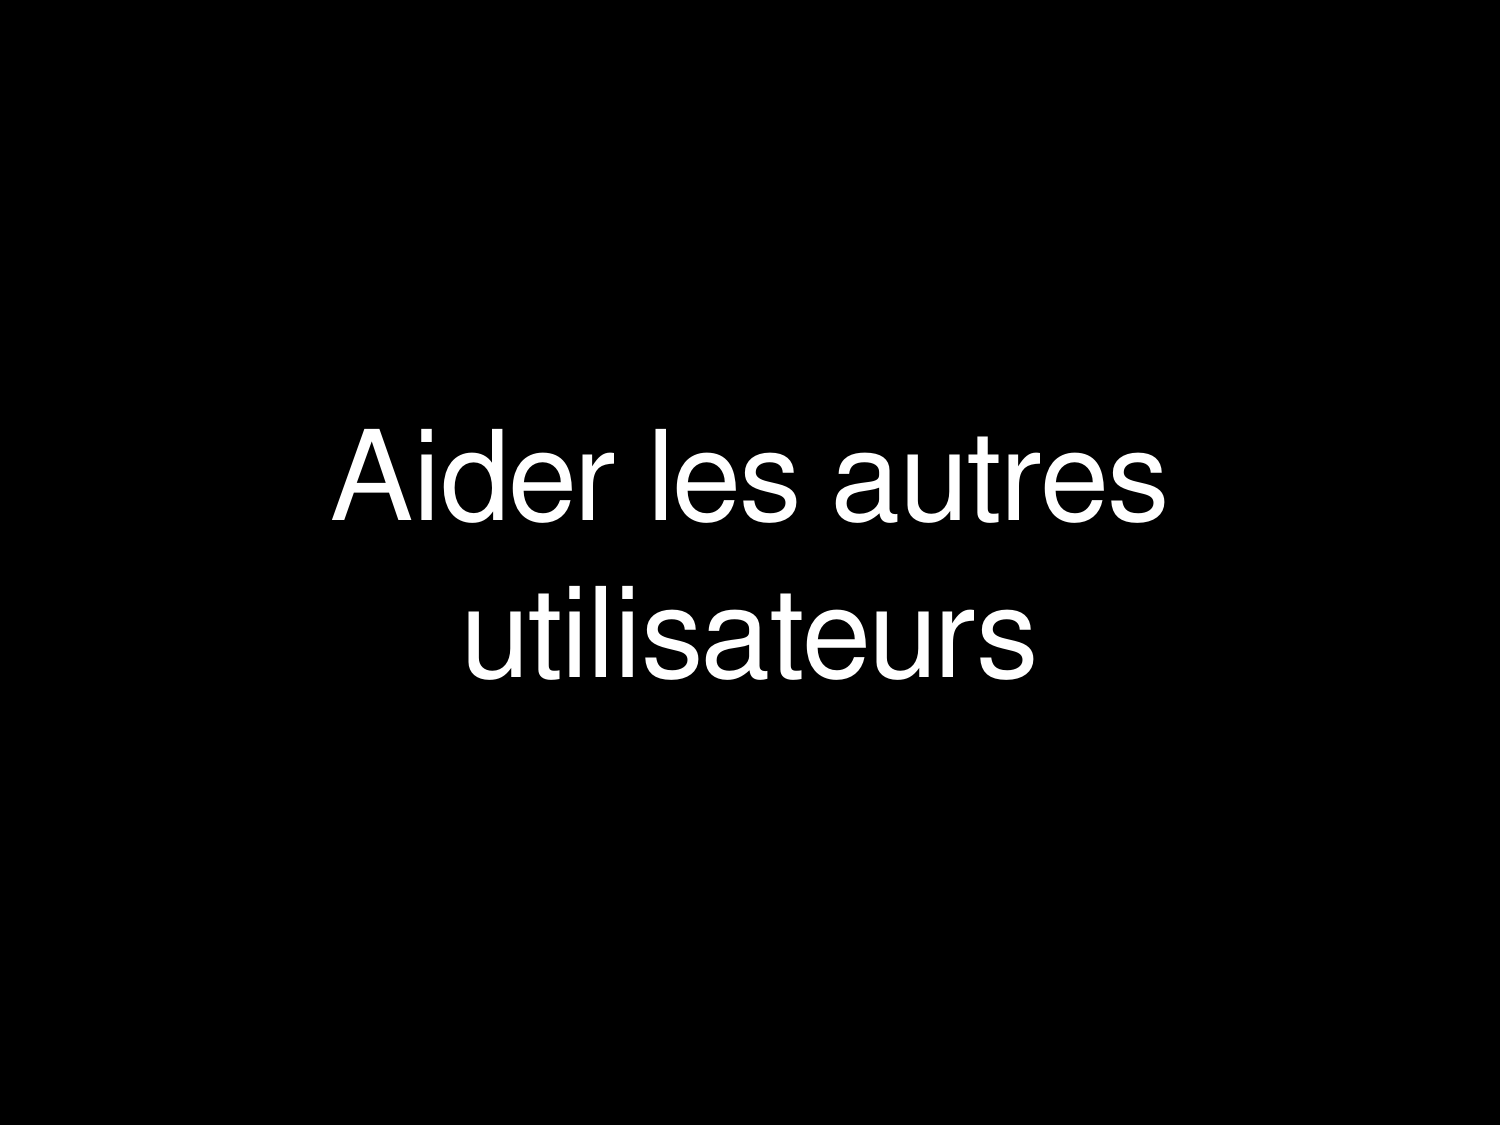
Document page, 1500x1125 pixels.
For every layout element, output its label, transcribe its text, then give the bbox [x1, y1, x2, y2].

text_box Aider les autres utilisateurs [207, 264, 1293, 861]
